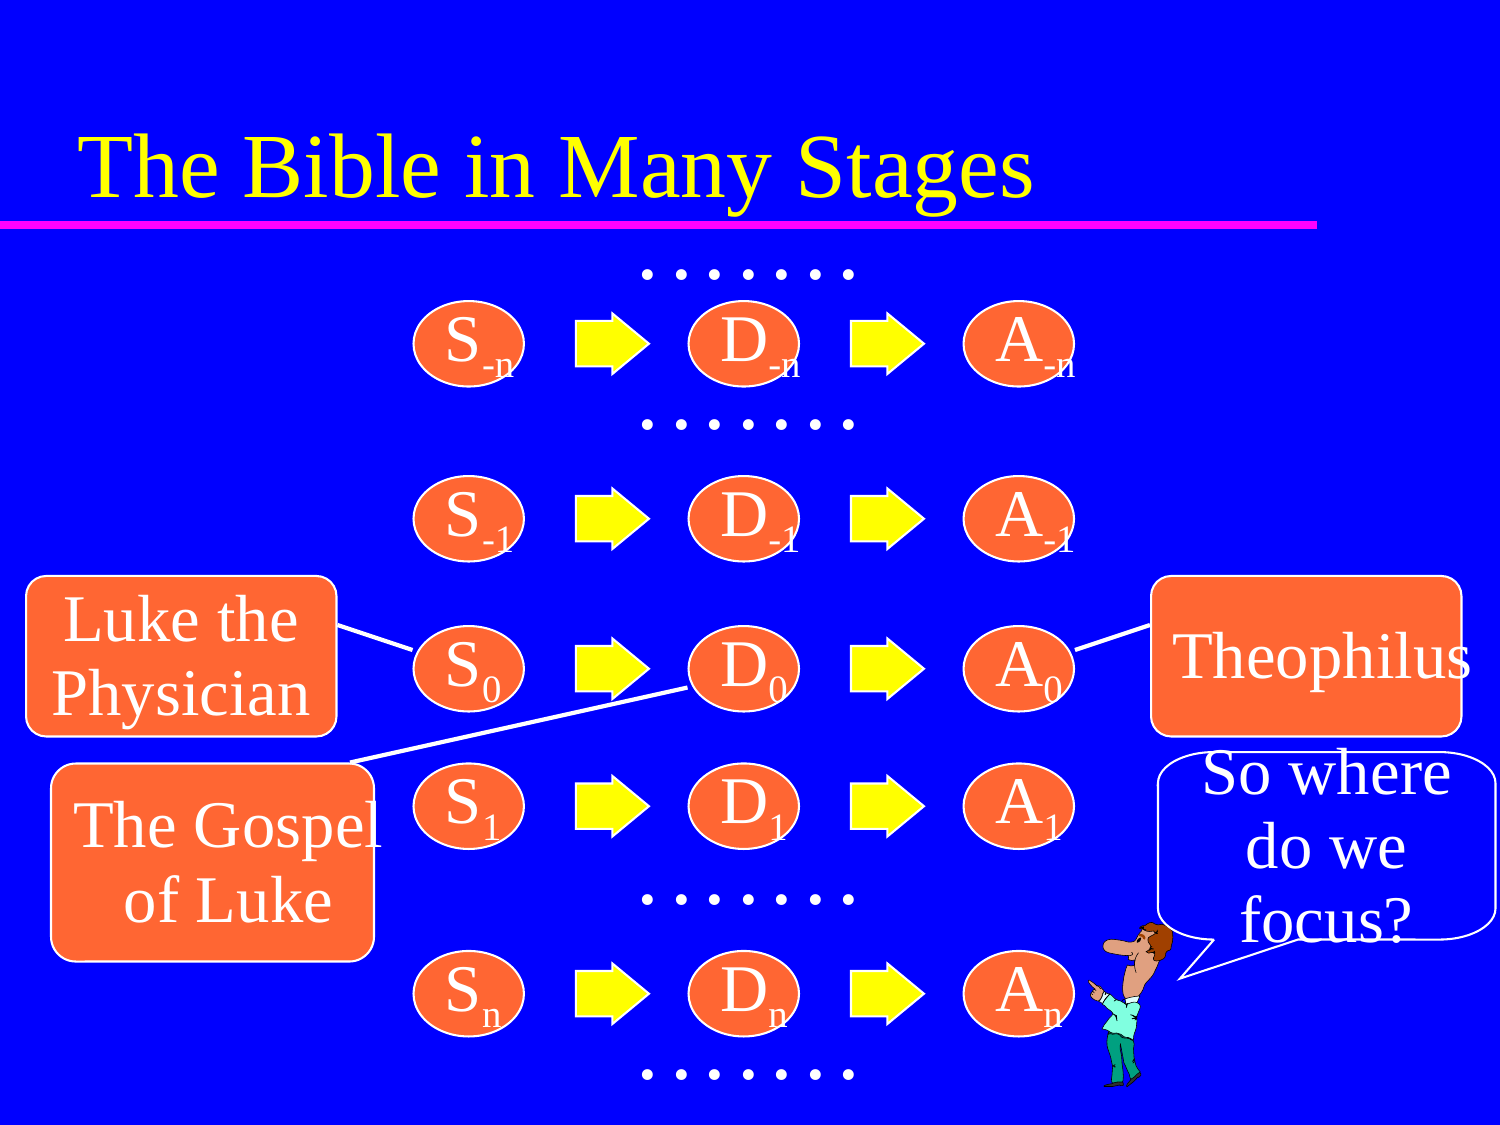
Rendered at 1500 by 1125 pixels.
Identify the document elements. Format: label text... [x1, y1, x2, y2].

text_box Theophilus [1151, 575, 1462, 737]
text_box Dn [688, 950, 800, 1012]
title The Bible in Many Stages [62, 43, 1338, 225]
text_box . . . . . . . [624, 1012, 1088, 1102]
text_box [575, 963, 649, 1024]
text_box [575, 775, 649, 837]
text_box A0 [963, 626, 1075, 712]
text_box D1 [688, 763, 800, 837]
text_box [575, 638, 649, 699]
text_box [850, 775, 924, 837]
text_box D0 [773, 678, 782, 701]
text_box [575, 488, 649, 549]
text_box D-n [688, 302, 800, 362]
text_box [850, 488, 924, 549]
text_box A-1 [963, 476, 1075, 562]
text_box S1 [413, 763, 524, 849]
chart [1087, 921, 1174, 1088]
text_box Sn [413, 950, 524, 1037]
text_box S-n [413, 301, 524, 387]
text_box A0 [1048, 678, 1057, 701]
text_box D-1 [688, 476, 800, 562]
text_box A1 [963, 763, 1075, 837]
text_box . . . . . . . [624, 362, 1088, 452]
text_box Luke the Physician [26, 575, 337, 737]
text_box [850, 963, 924, 1012]
text_box S-1 [413, 476, 524, 562]
text_box [575, 313, 649, 374]
text_box An [963, 950, 1075, 1012]
text_box D0 [688, 626, 800, 712]
text_box The Gospel of Luke [51, 763, 374, 962]
text_box [850, 313, 924, 362]
text_box A-n [963, 302, 1075, 362]
text_box . . . . . . . [624, 212, 1088, 302]
text_box So where do we focus? [1157, 752, 1496, 979]
text_box S0 [413, 626, 524, 712]
text_box [850, 638, 924, 699]
text_box . . . . . . . [624, 837, 1088, 927]
